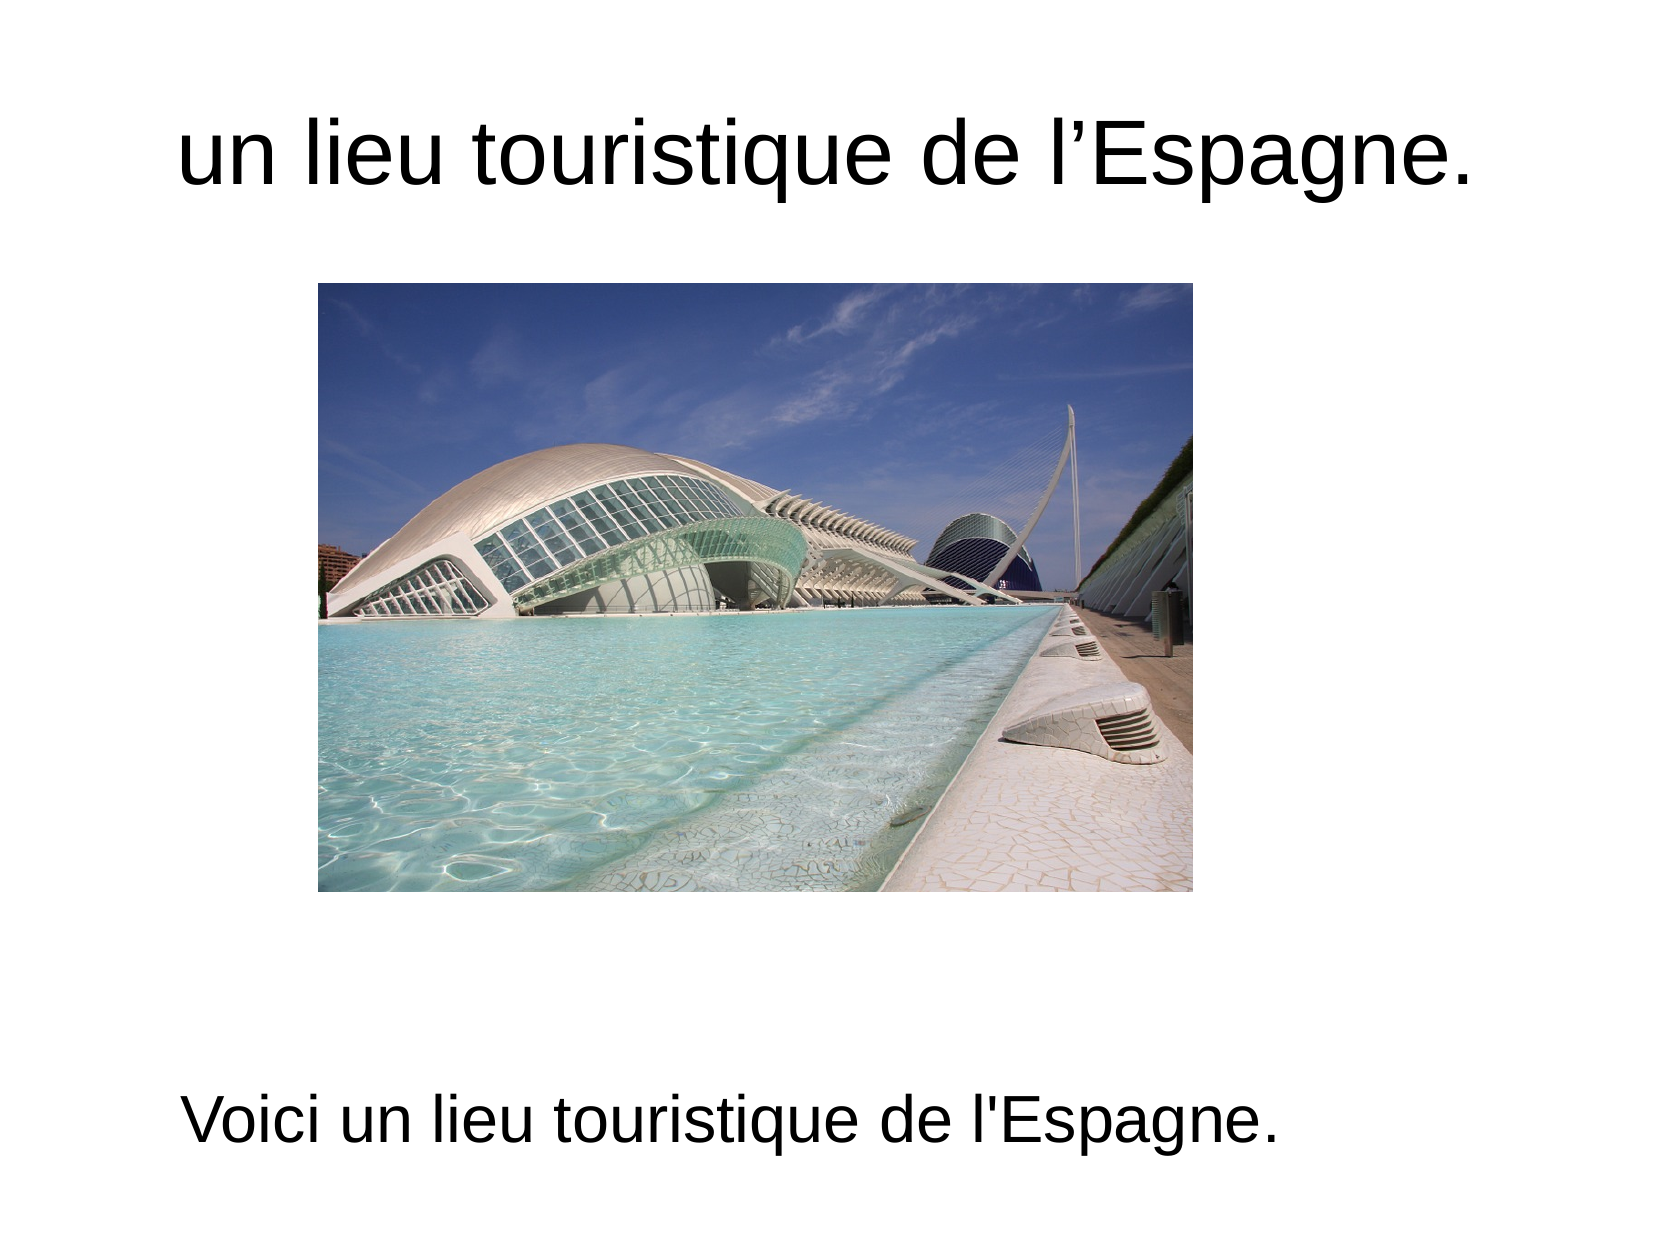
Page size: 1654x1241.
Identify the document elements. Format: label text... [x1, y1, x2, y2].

text_box Voici un lieu touristique de l'Espagne. [165, 1074, 1297, 1165]
title un lieu touristique de l’Espagne. [82, 49, 1571, 257]
picture [318, 283, 1193, 892]
